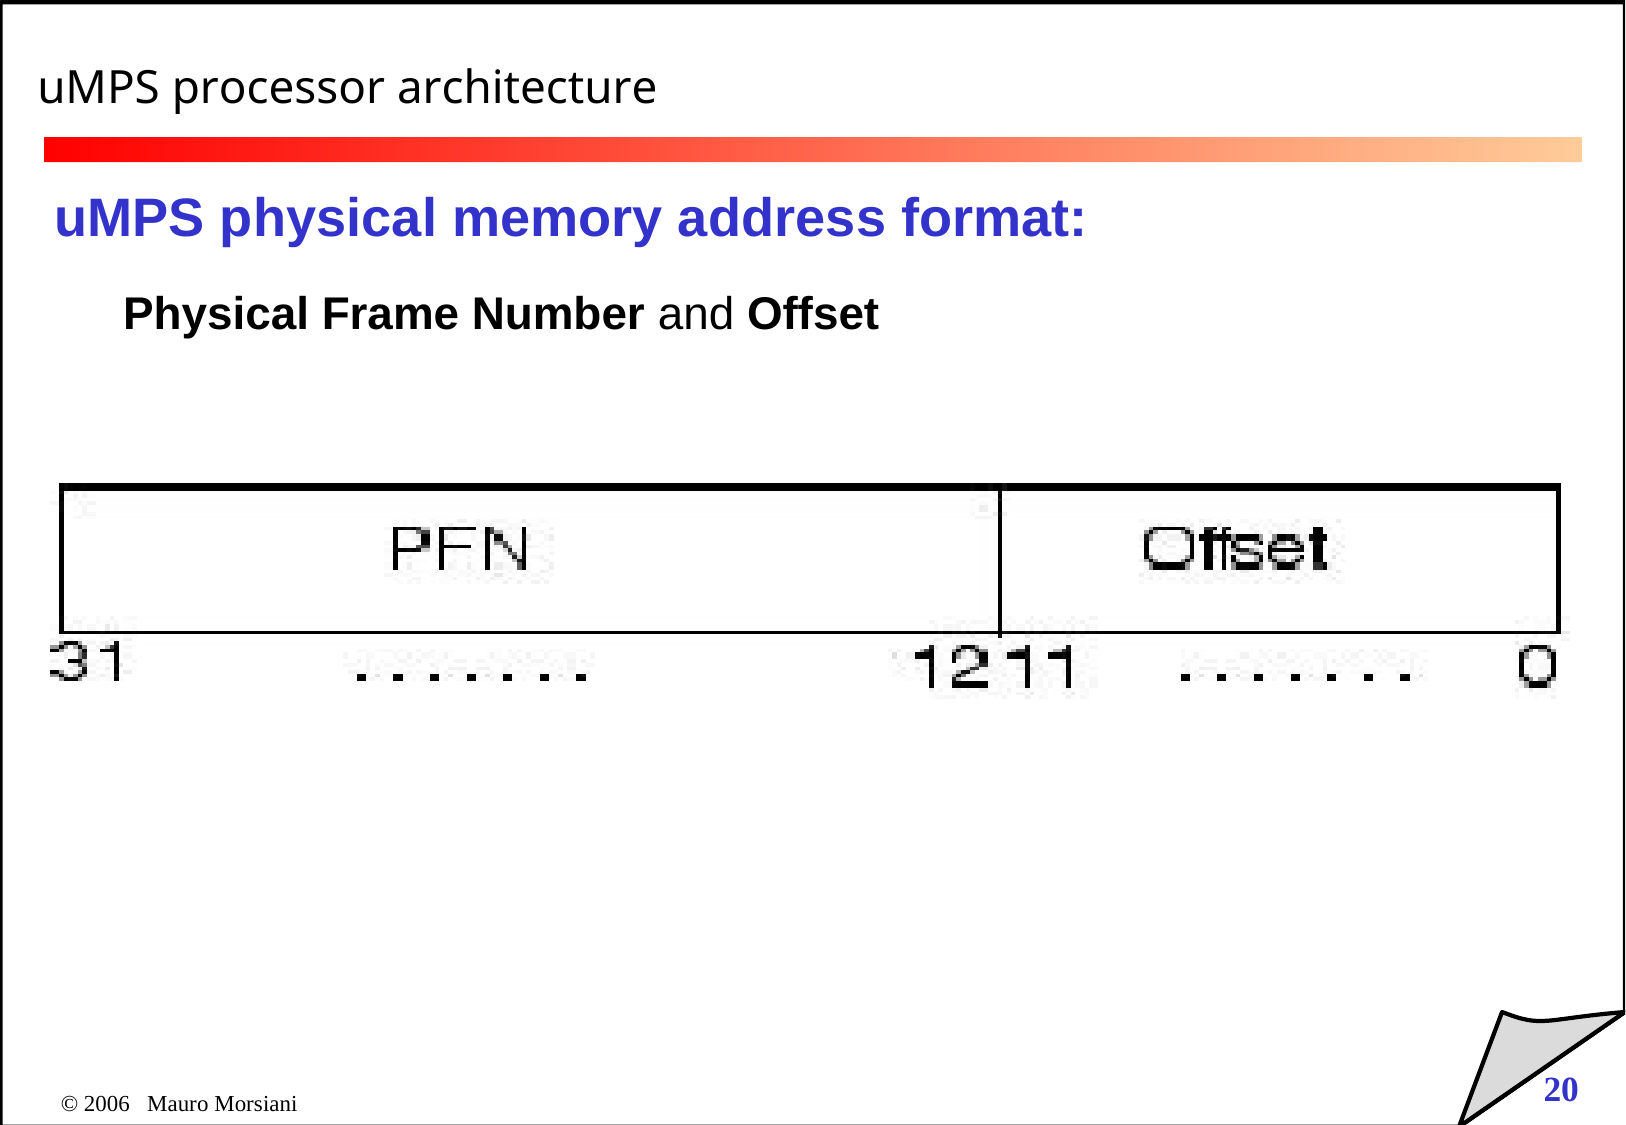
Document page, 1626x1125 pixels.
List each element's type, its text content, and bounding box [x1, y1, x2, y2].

title uMPS processor architecture [37, 44, 1587, 130]
list uMPS physical memory address format: Physical Frame Number and Offset [54, 187, 1557, 595]
picture [46, 466, 1584, 703]
